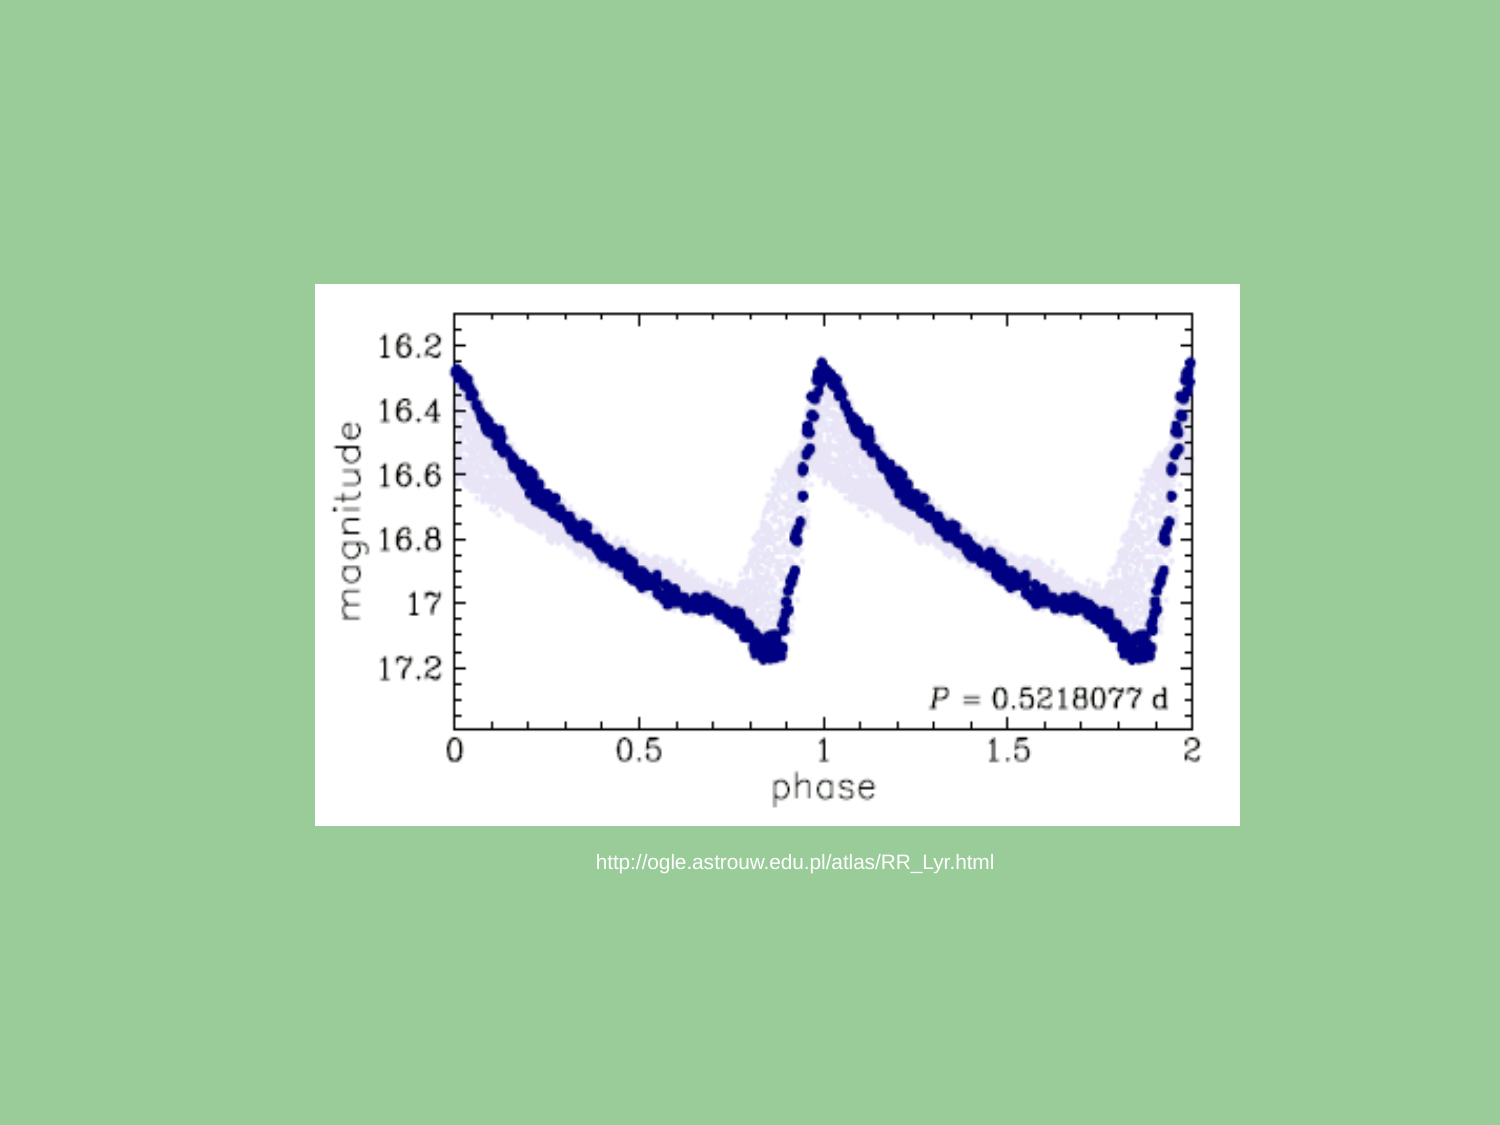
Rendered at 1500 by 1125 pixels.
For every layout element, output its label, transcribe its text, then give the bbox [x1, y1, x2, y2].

text_box http://ogle.astrouw.edu.pl/atlas/RR_Lyr.html [255, 843, 1336, 882]
picture [315, 284, 1240, 826]
